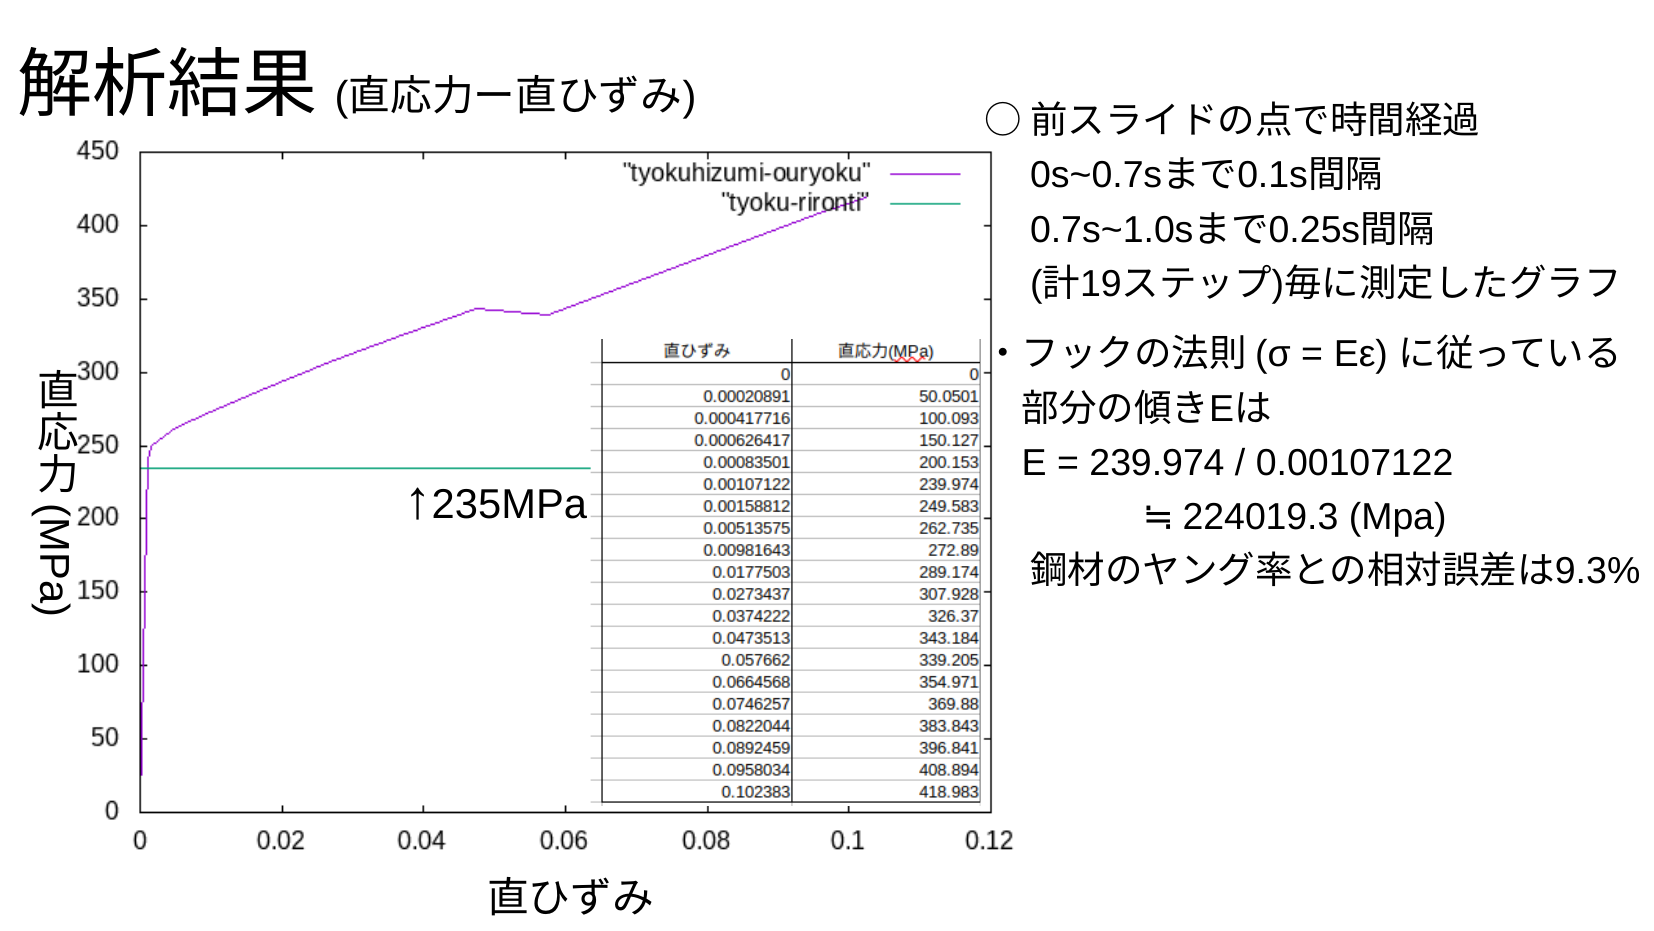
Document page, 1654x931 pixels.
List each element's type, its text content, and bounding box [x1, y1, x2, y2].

text_box 直ひずみ [472, 856, 768, 931]
title 解析結果 (直応力ー直ひずみ) [17, 0, 821, 187]
text_box ○ 前スライドの点で時間経過 0s~0.7sまで0.1s間隔 0.7s~1.0sまで0.25s間隔 (計19ステップ)毎に測定したグラフ ・フックの法則 (σ = Eε) に従っている 部分の傾きEは E = 239.974 / 0.00107122 ≒ 224019.3 (Mpa) 鋼材のヤング率との相対誤差は9.3% [969, 82, 1654, 931]
text_box 直応力 (MPa) [0, 354, 97, 638]
picture [38, 122, 981, 873]
text_box ↑235MPa [389, 462, 590, 562]
